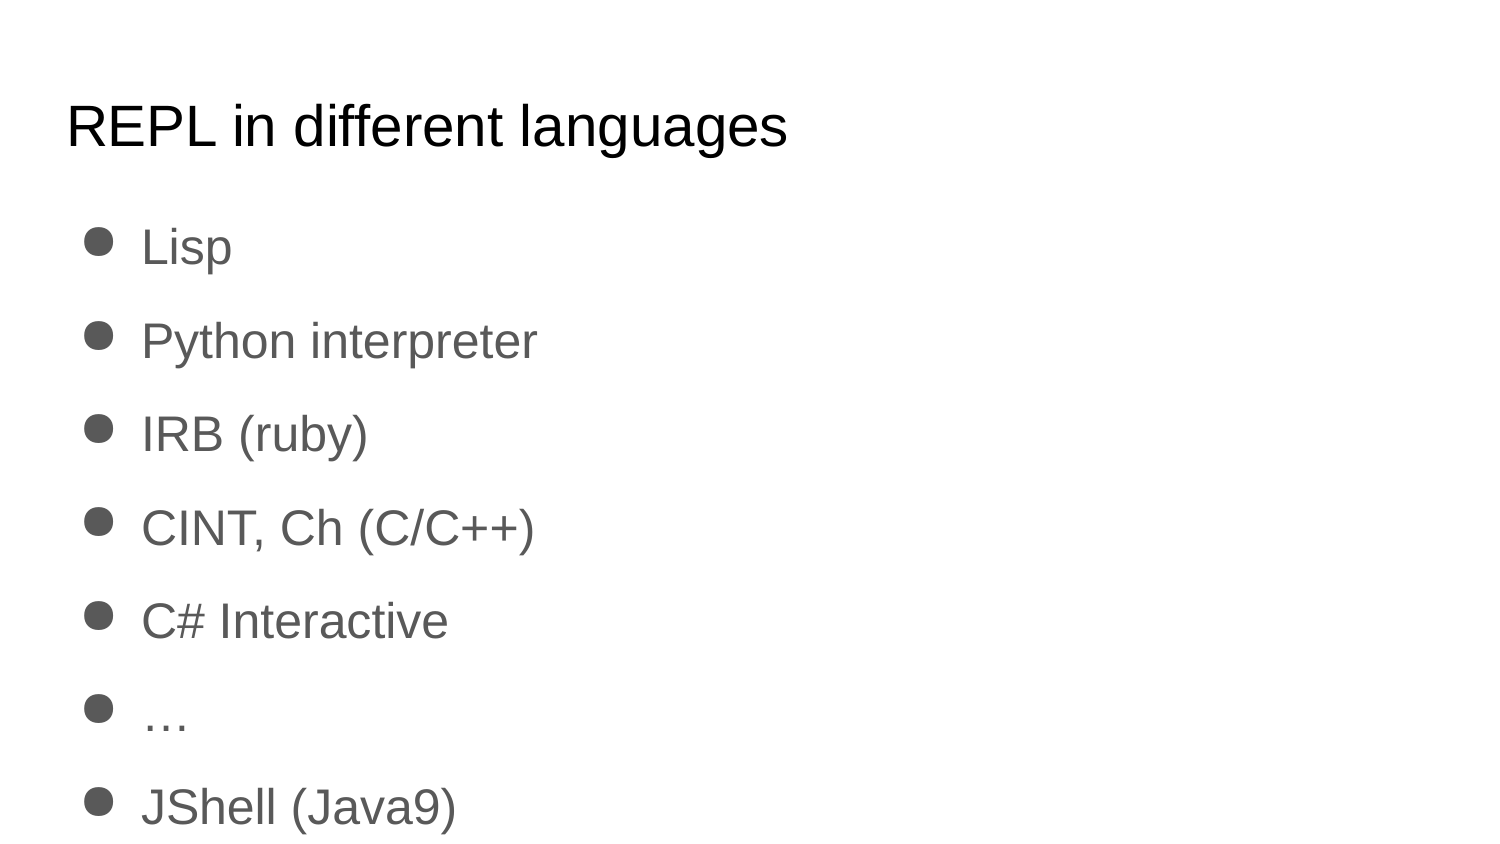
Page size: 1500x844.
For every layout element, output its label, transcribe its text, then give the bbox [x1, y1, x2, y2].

title REPL in different languages [51, 72, 1500, 167]
list Lisp Python interpreter IRB (ruby) CINT, Ch (C/C++) C# Interactive … JShell (Java9) [51, 200, 1134, 761]
